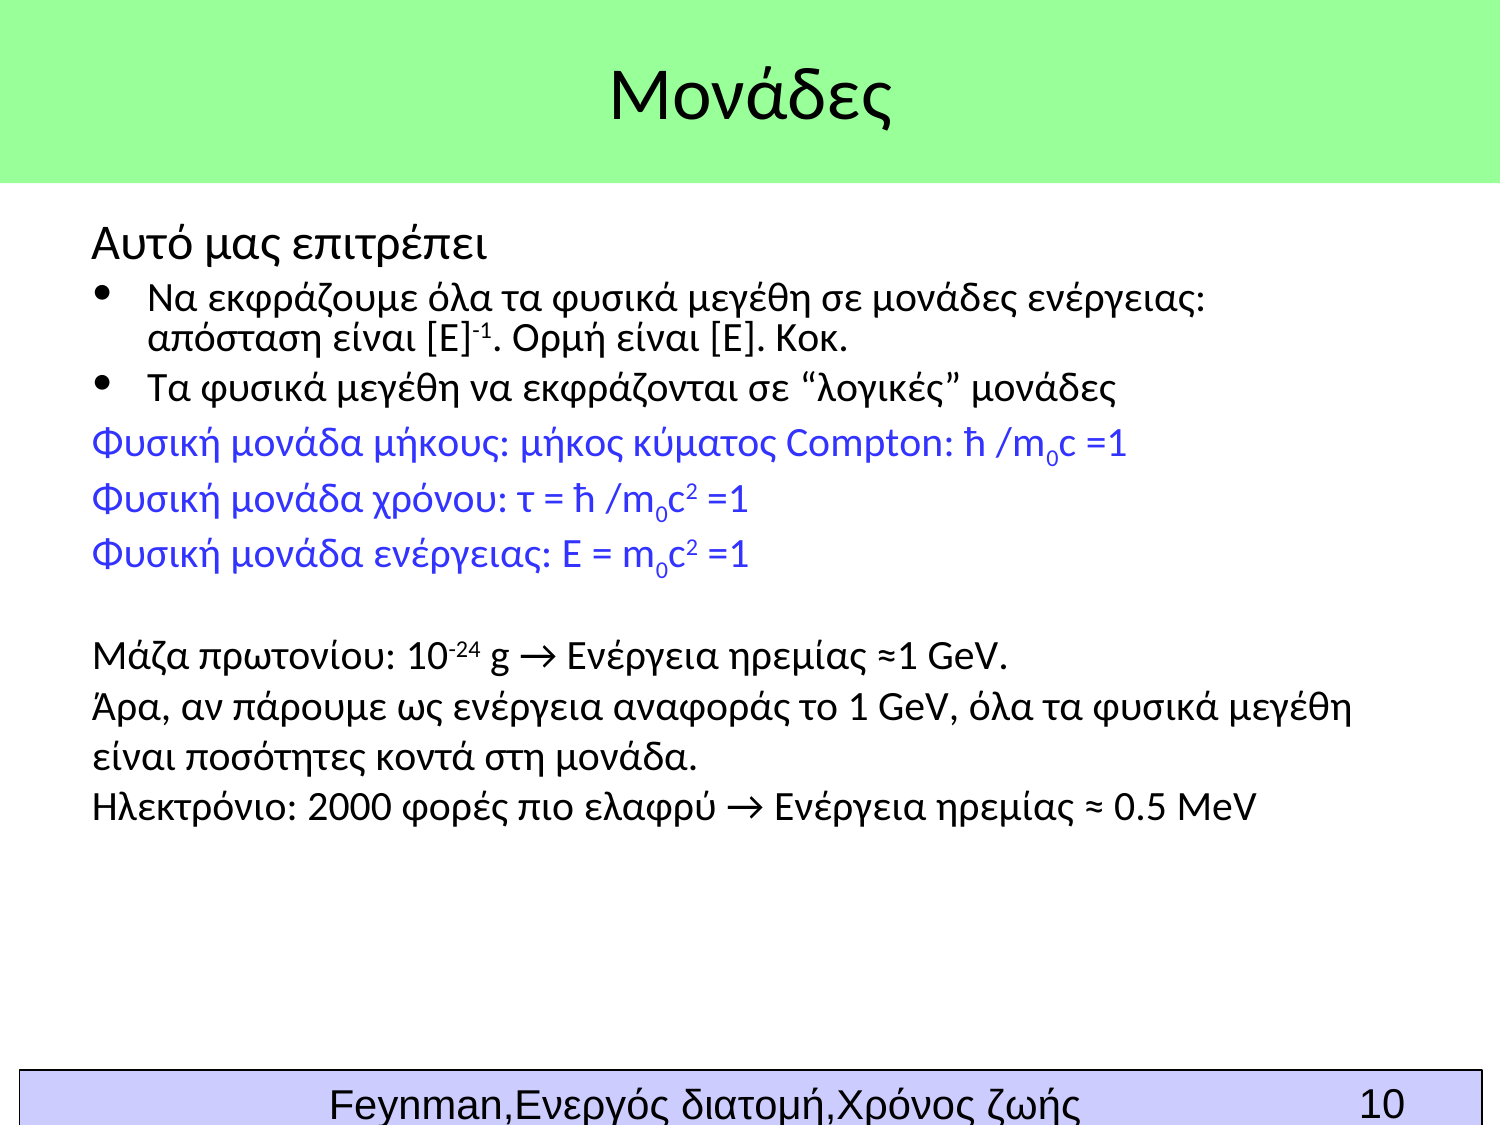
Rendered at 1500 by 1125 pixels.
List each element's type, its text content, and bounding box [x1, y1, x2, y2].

text_box Μονάδες [0, 0, 1500, 184]
text_box Αυτό μας επιτρέπει Να εκφράζουμε όλα τα φυσικά μεγέθη σε μονάδες ενέργειας: απόσταση είναι [Ε]-1. Ορμή είναι [Ε]. Κοκ. Τα φυσικά μεγέθη να εκφράζονται σε “λογικές” μονάδες Φυσική μονάδα μήκους: μήκος κύματος Compton: ħ /m0c =1 Φυσική μονάδα χρόνου: τ = ħ /m0c2 =1 Φυσική μονάδα ενέργειας: Ε = m0c2 =1 Μάζα πρωτονίου: 10-24 g → Ενέργεια ηρεμίας ≈1 GeV. Άρα, αν πάρουμε ως ενέργεια αναφοράς το 1 GeV, όλα τα φυσικά μεγέθη είναι ποσότητες κοντά στη μονάδα. Ηλεκτρόνιο: 2000 φορές πιο ελαφρύ → Ενέργεια ηρεμίας ≈ 0.5 MeV [76, 213, 1427, 956]
